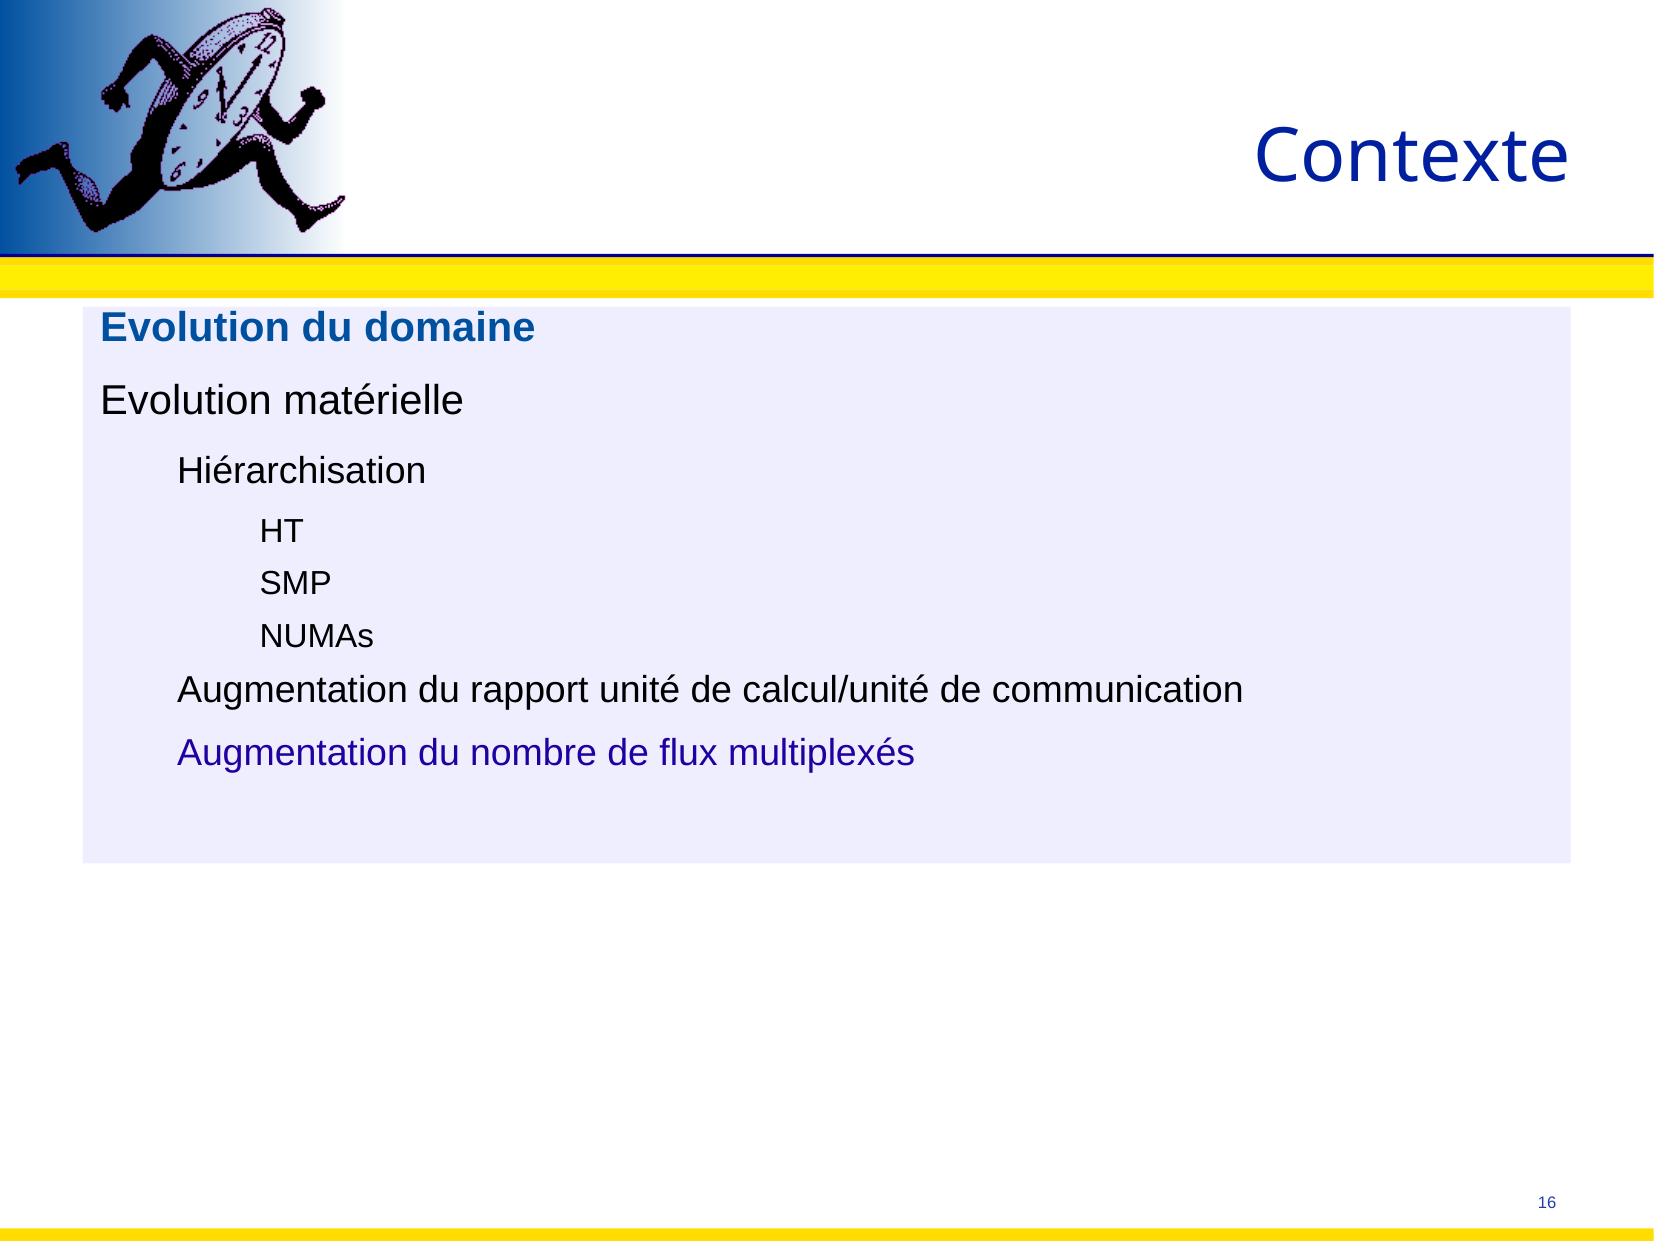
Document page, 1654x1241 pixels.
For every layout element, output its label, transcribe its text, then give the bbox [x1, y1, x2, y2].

picture [14, 0, 353, 245]
list Evolution du domaine Evolution matérielle Hiérarchisation HT SMP NUMAs Augmentation du rapport unité de calcul/unité de communication Augmentation du nombre de flux multiplexés [82, 306, 1571, 864]
title Contexte [372, 49, 1571, 257]
